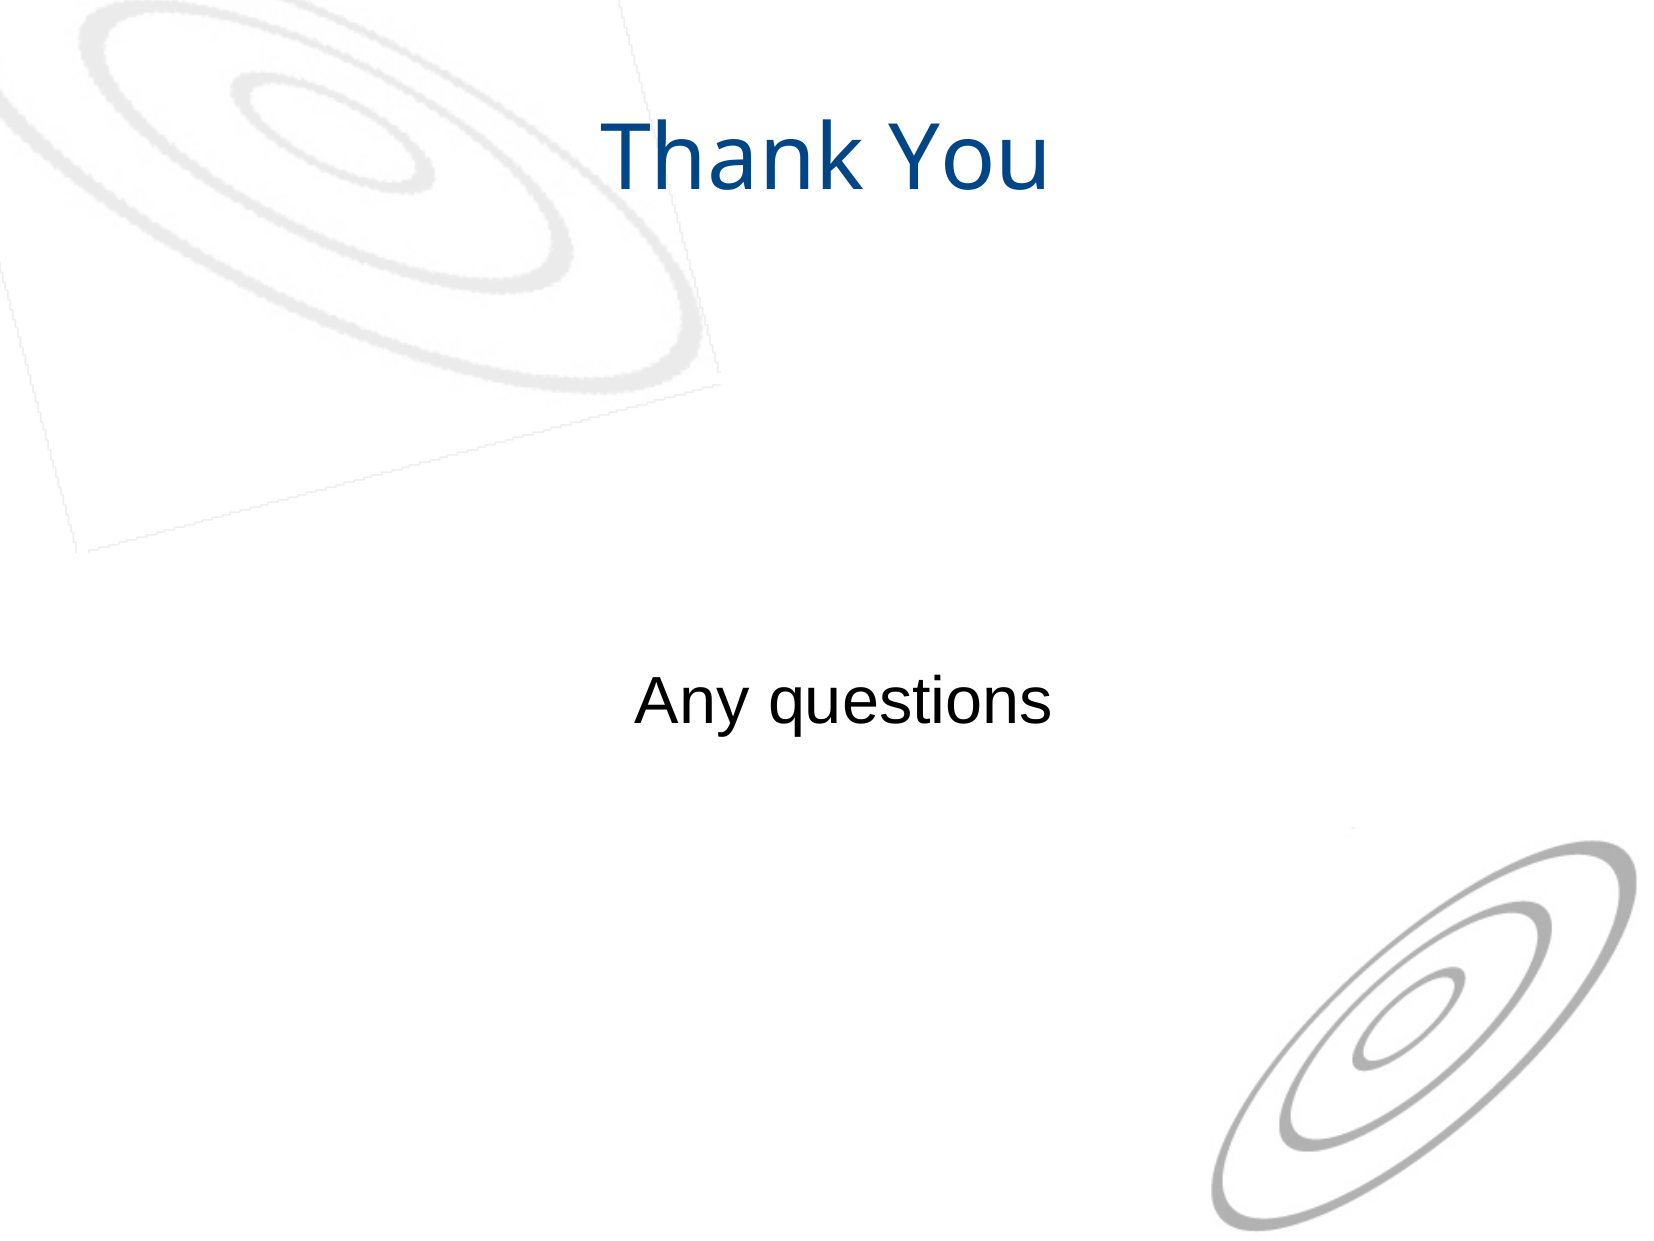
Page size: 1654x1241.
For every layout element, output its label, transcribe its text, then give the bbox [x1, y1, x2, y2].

picture [1210, 826, 1638, 1241]
subtitle Any questions [82, 297, 1571, 1102]
title Thank You [82, 49, 1571, 257]
